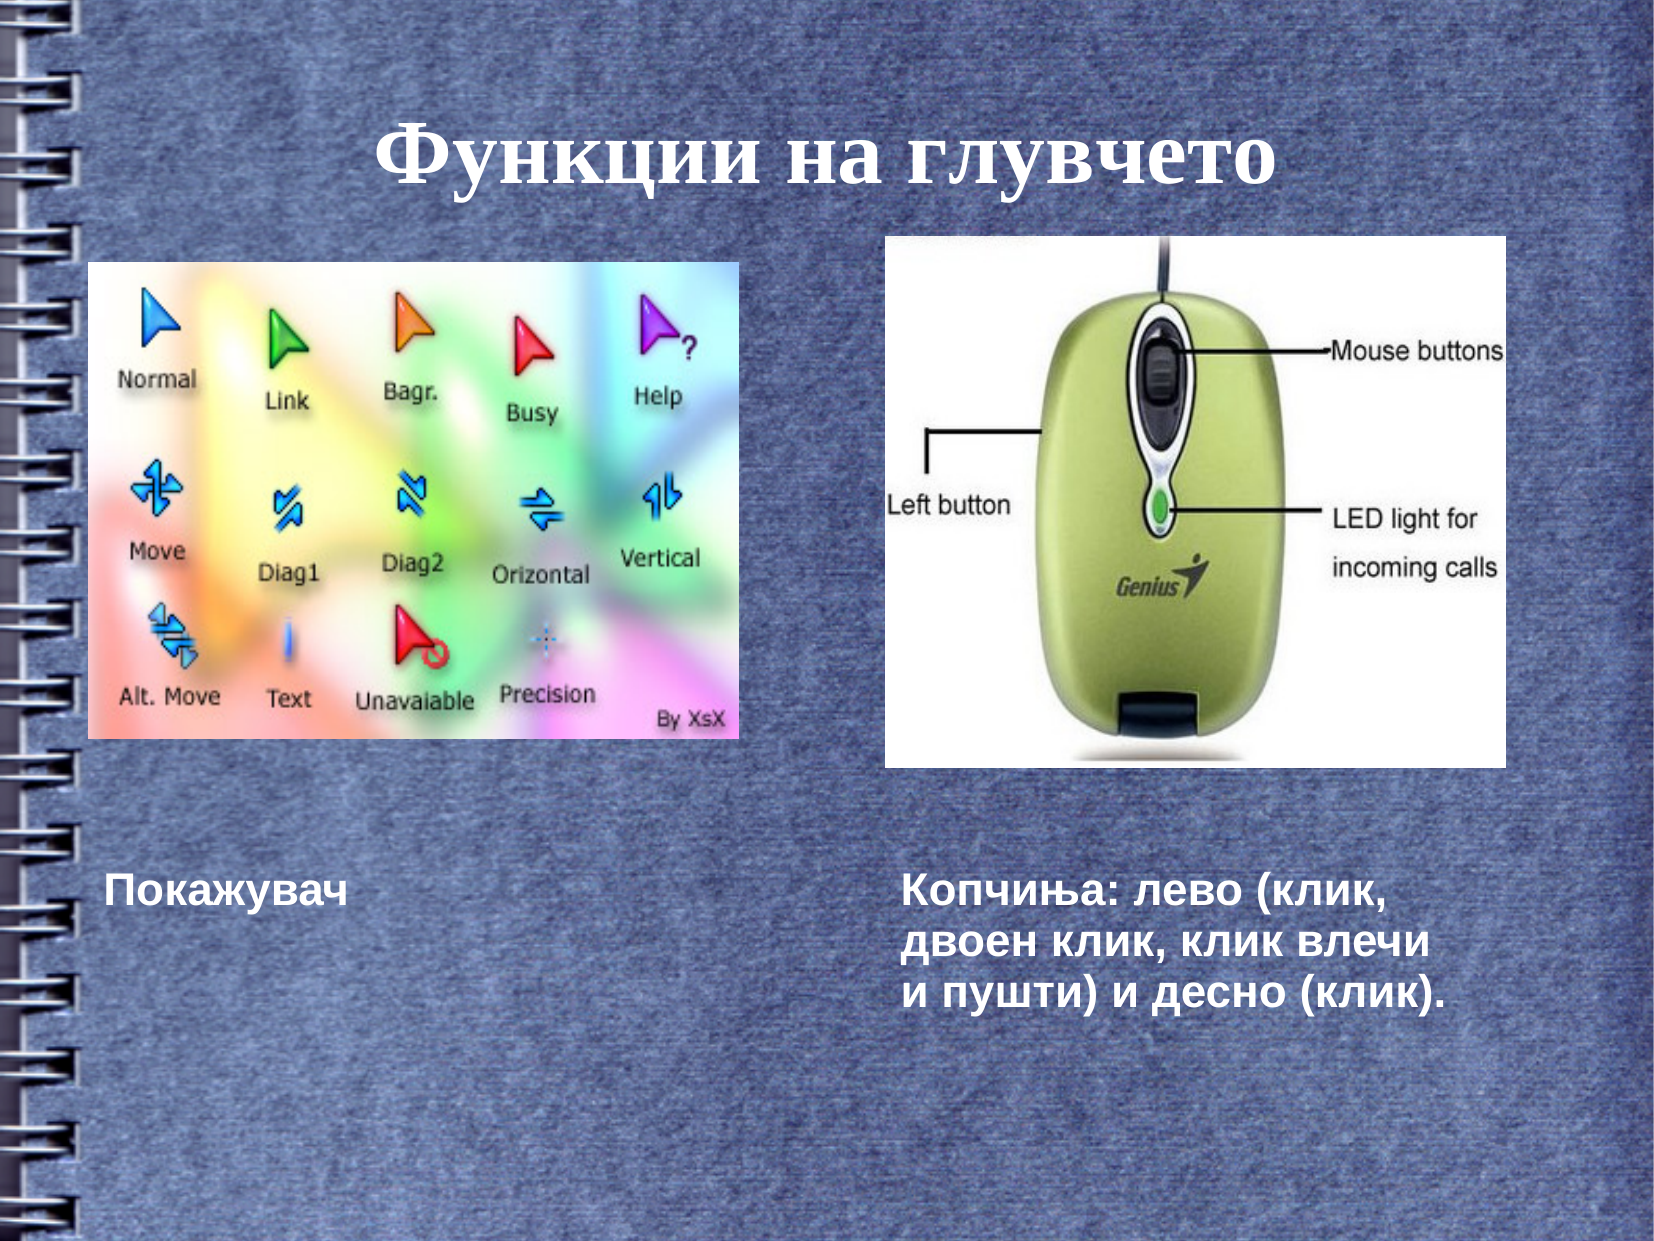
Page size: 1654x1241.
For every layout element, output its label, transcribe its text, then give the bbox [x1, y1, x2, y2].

text_box Покажувач [88, 856, 680, 924]
picture [0, 0, 1654, 1241]
text_box Копчиња: лево (клик, двоен клик, клик влечи и пушти) и десно (клик). [885, 856, 1477, 1028]
title Функции на глувчето [82, 49, 1571, 257]
